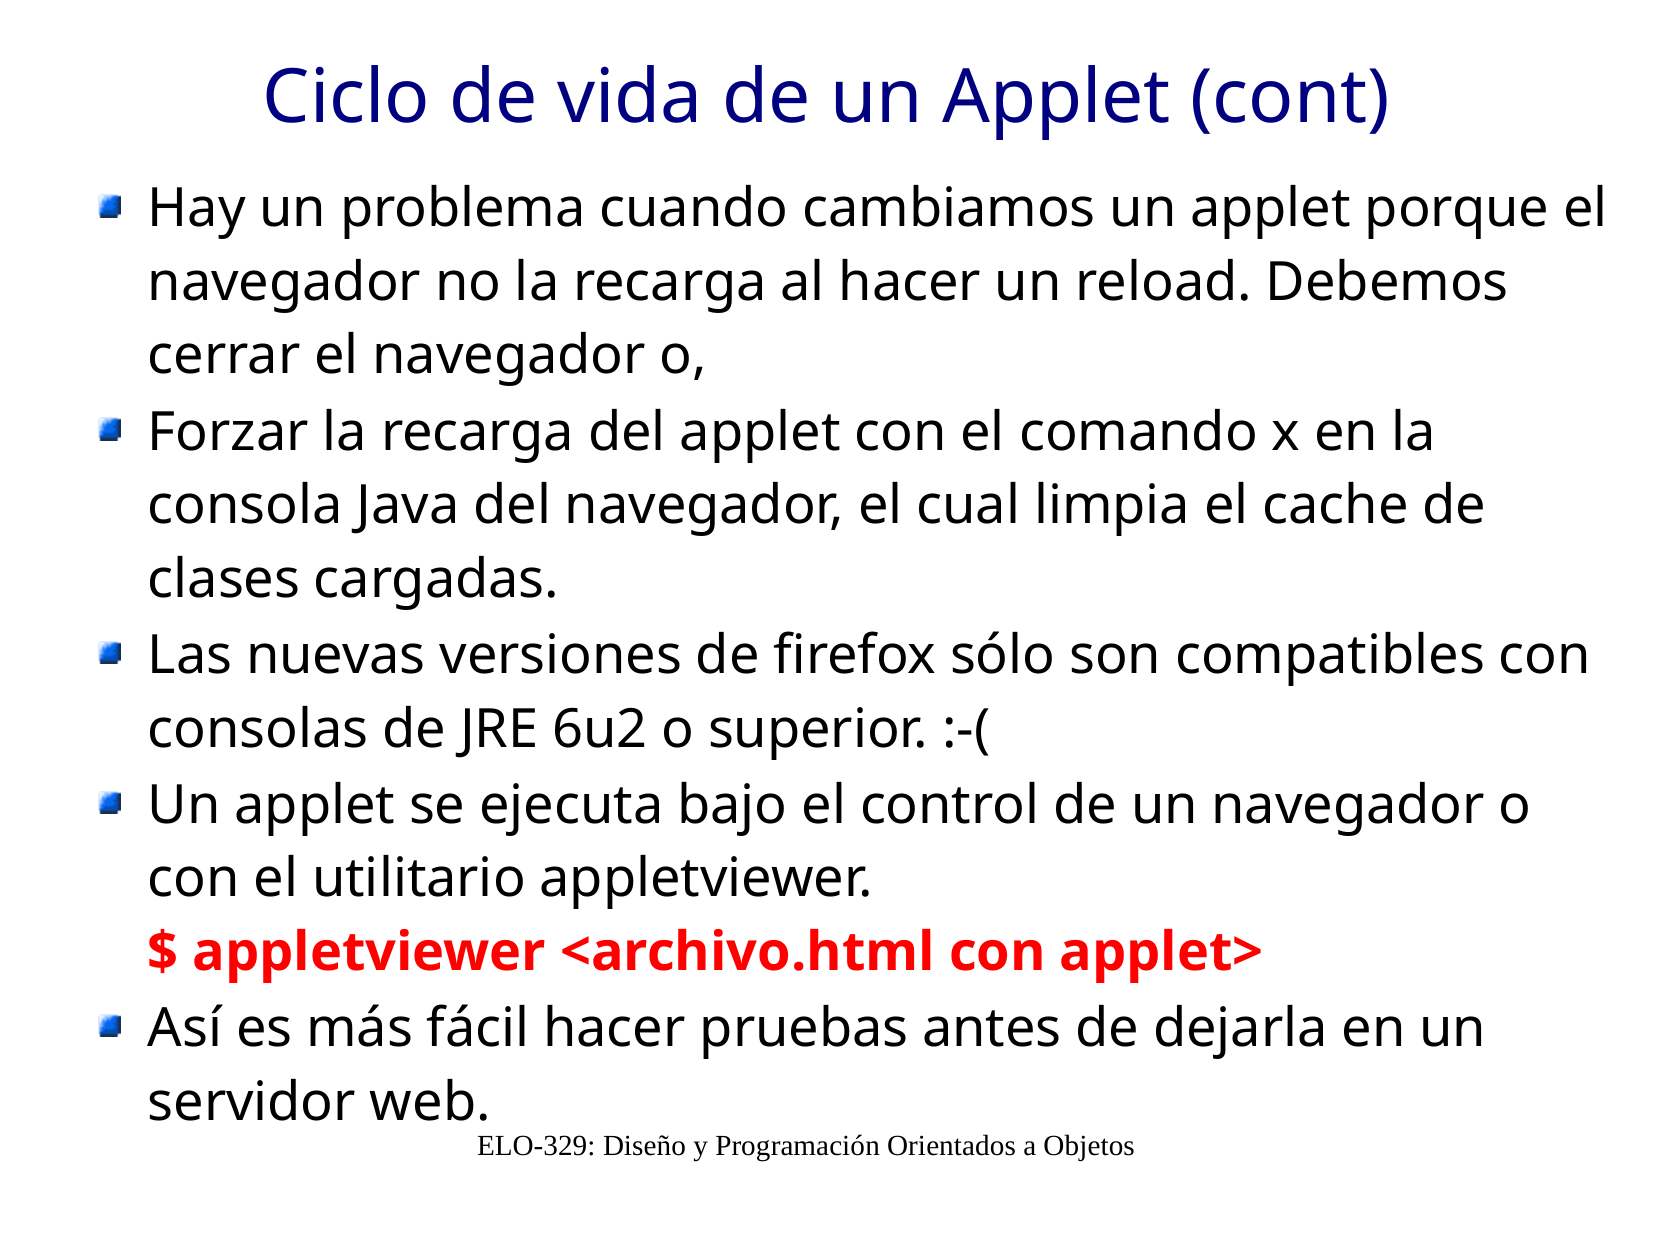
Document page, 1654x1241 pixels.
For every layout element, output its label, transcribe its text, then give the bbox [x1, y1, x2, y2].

title Ciclo de vida de un Applet (cont)‏ [82, 43, 1571, 145]
list Hay un problema cuando cambiamos un applet porque el navegador no la recarga al hacer un reload. Debemos cerrar el navegador o, Forzar la recarga del applet con el comando x en la consola Java del navegador, el cual limpia el cache de clases cargadas. Las nuevas versiones de firefox sólo son compatibles con consolas de JRE 6u2 o superior. :-( Un applet se ejecuta bajo el control de un navegador o con el utilitario appletviewer. $ appletviewer <archivo.html con applet> Así es más fácil hacer pruebas antes de dejarla en un servidor web. [81, 169, 1612, 1138]
